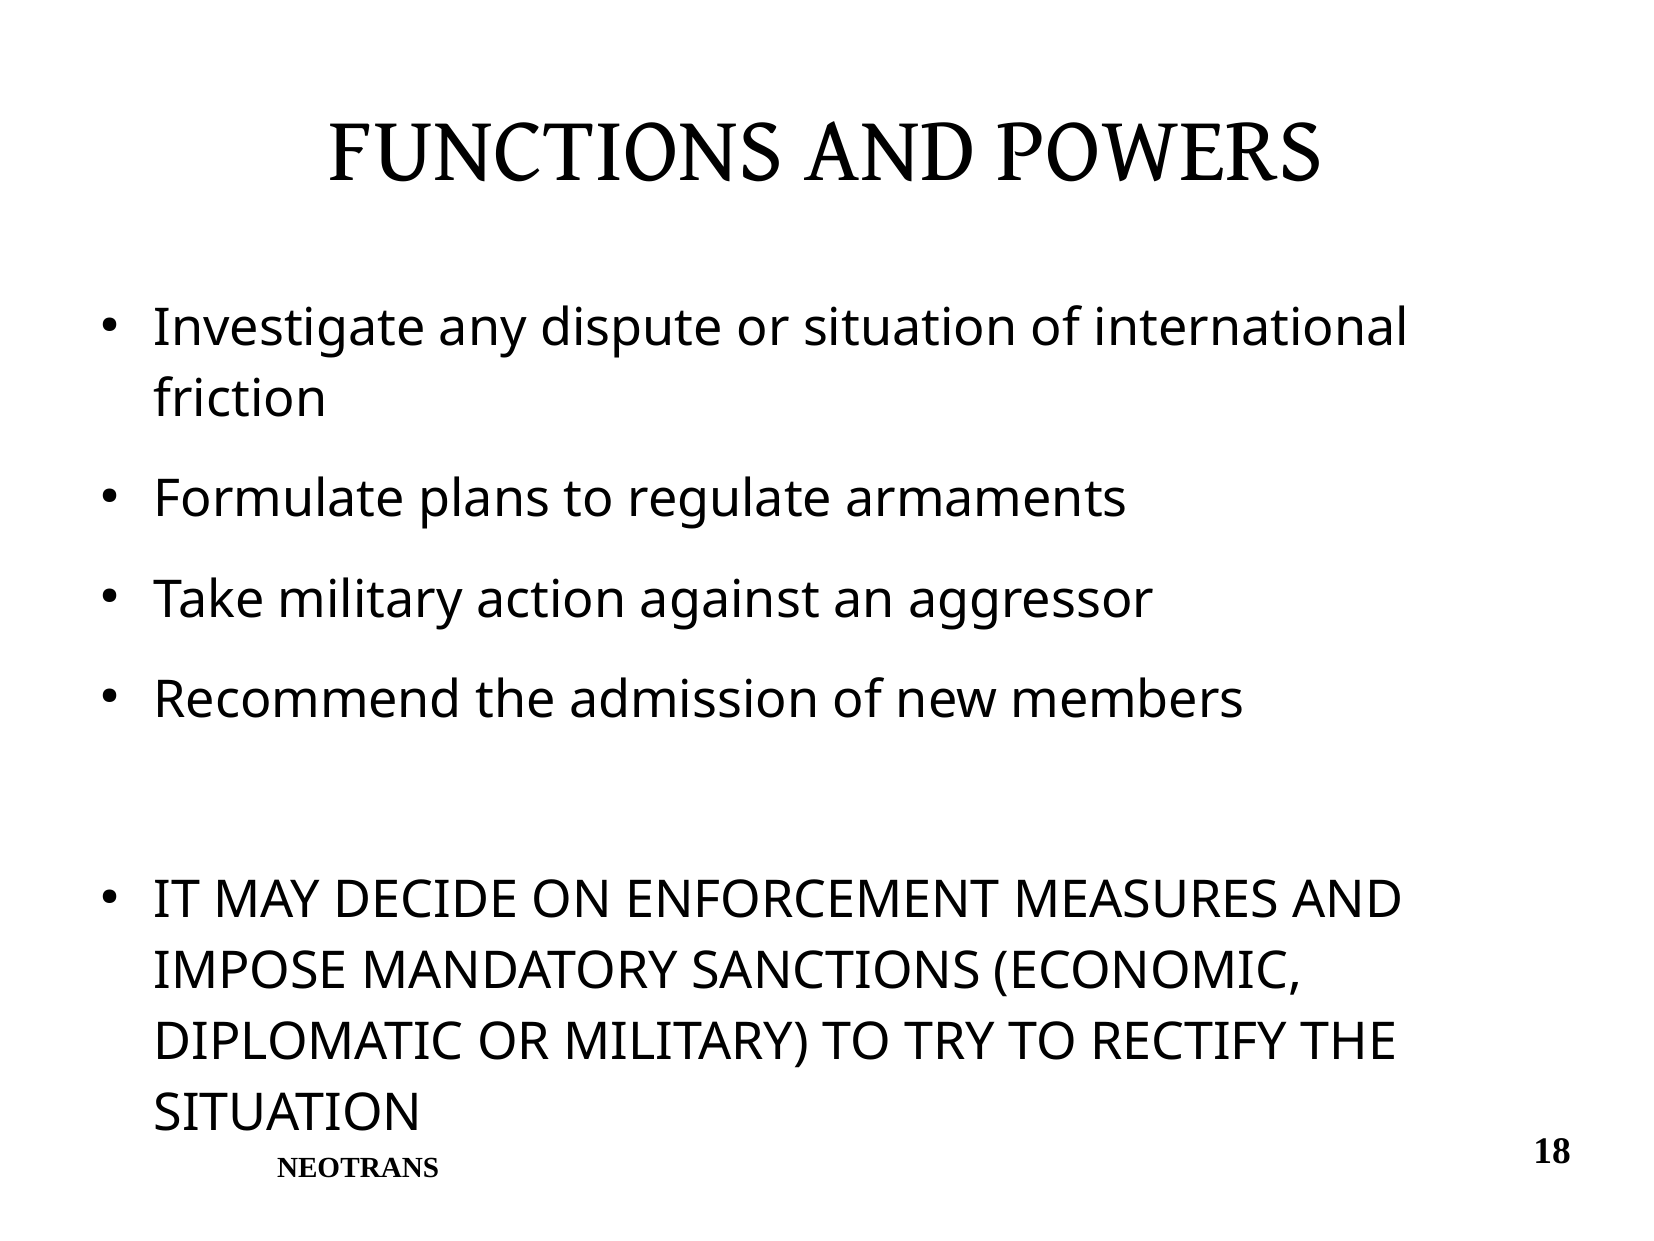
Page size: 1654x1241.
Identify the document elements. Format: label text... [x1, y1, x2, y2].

title FUNCTIONS AND POWERS [82, 49, 1571, 257]
list Investigate any dispute or situation of international friction Formulate plans to regulate armaments Take military action against an aggressor Recommend the admission of new members IT MAY DECIDE ON ENFORCEMENT MEASURES AND IMPOSE MANDATORY SANCTIONS (ECONOMIC, DIPLOMATIC OR MILITARY) TO TRY TO RECTIFY THE SITUATION [82, 290, 1571, 1109]
